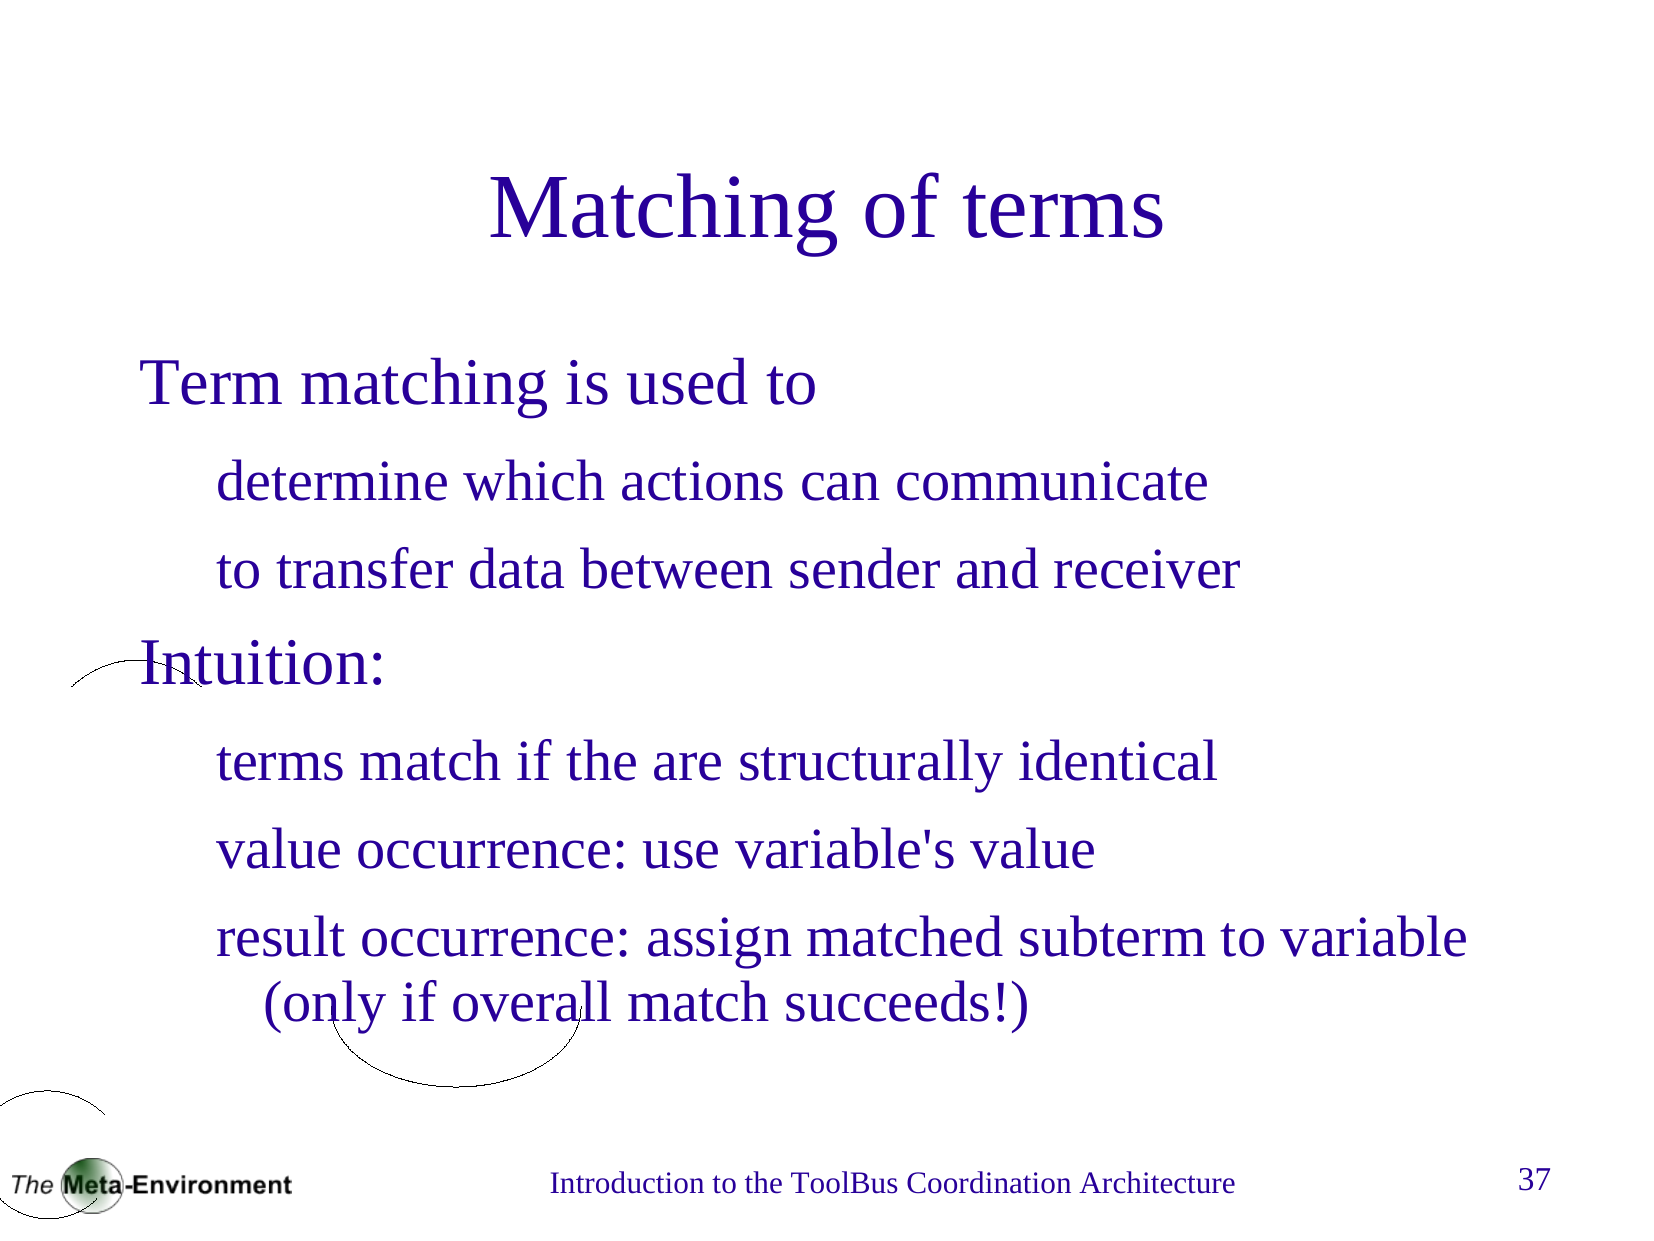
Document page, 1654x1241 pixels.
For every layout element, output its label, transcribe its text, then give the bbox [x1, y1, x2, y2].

list Term matching is used to determine which actions can communicate to transfer data between sender and receiver Intuition: terms match if the are structurally identical value occurrence: use variable's value result occurrence: assign matched subterm to variable (only if overall match succeeds!) [121, 344, 1534, 1127]
picture [12, 1158, 292, 1214]
title Matching of terms [121, 102, 1534, 311]
